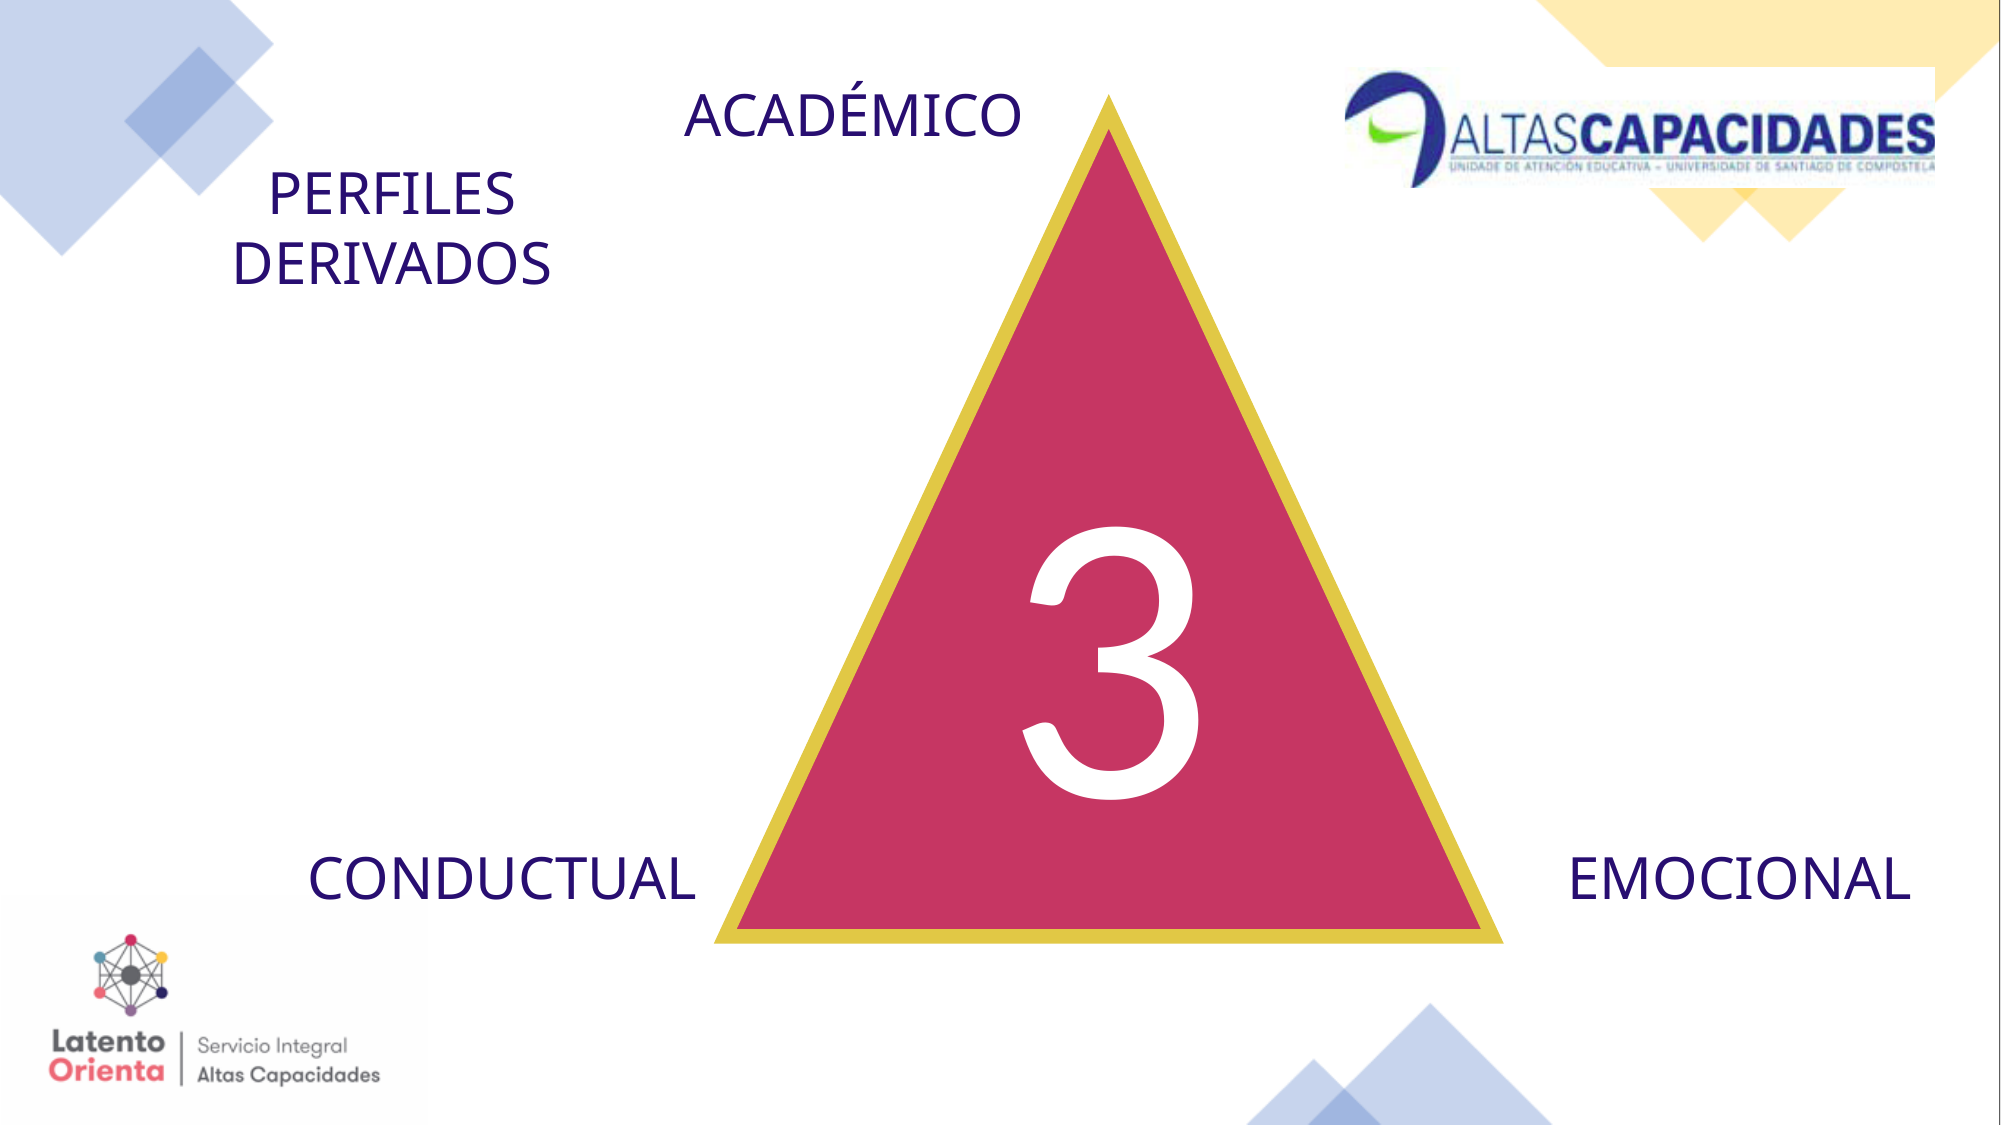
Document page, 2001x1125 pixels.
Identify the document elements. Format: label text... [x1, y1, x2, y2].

picture [0, 0, 2001, 1125]
text_box EMOCIONAL [1490, 833, 1990, 919]
text_box CONDUCTUAL [273, 833, 732, 919]
text_box PERFILES DERIVADOS [187, 148, 596, 304]
text_box 3 [725, 111, 1493, 937]
text_box ACADÉMICO [639, 70, 1069, 156]
